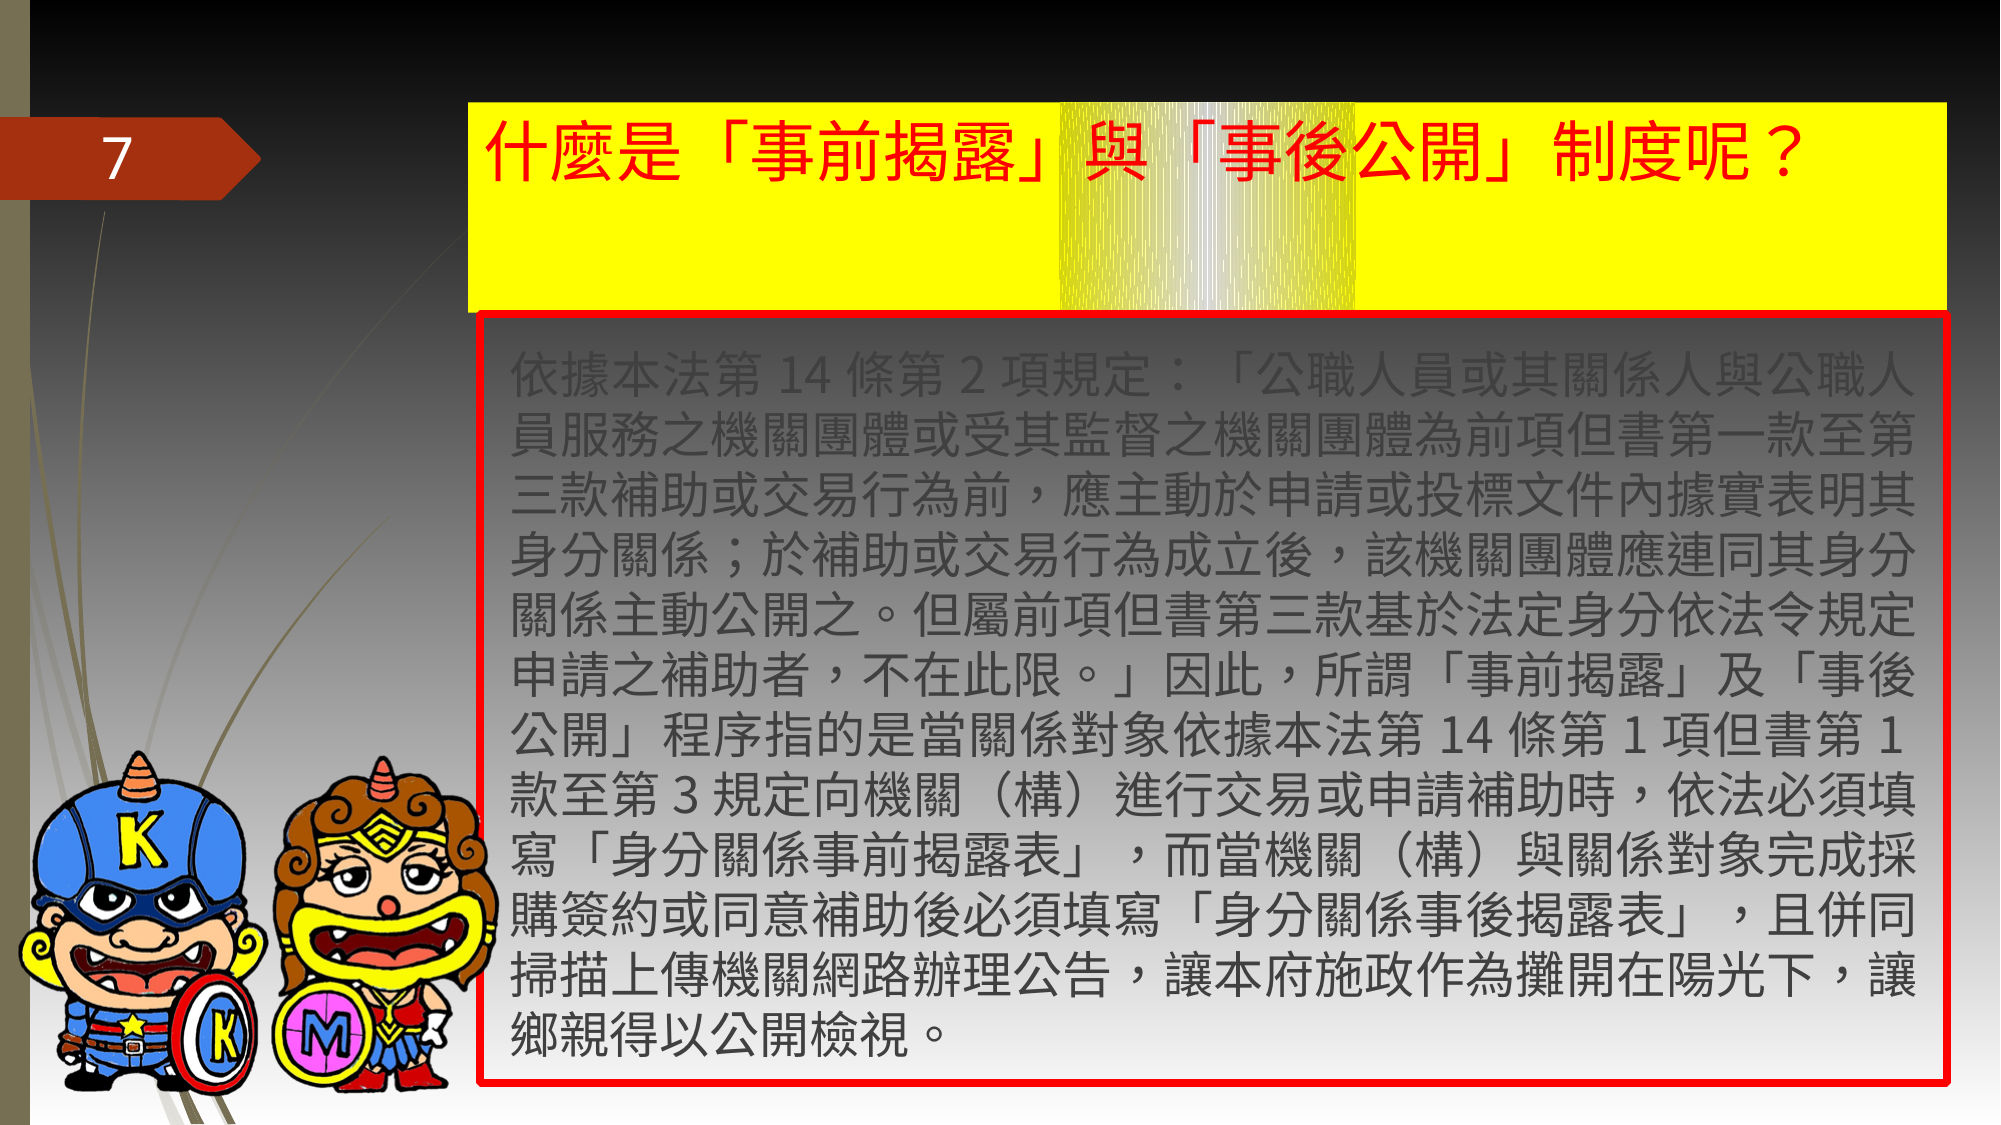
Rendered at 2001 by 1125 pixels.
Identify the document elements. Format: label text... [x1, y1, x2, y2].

list 依據本法第14條第2項規定：「公職人員或其關係人與公職人員服務之機關團體或受其監督之機關團體為前項但書第一款至第三款補助或交易行為前，應主動於申請或投標文件內據實表明其身分關係；於補助或交易行為成立後，該機關團體應連同其身分關係主動公開之。但屬前項但書第三款基於法定身分依法令規定申請之補助者，不在此限。」因此，所謂「事前揭露」及「事後公開」程序指的是當關係對象依據本法第14條第1項但書第1款至第3規定向機關（構）進行交易或申請補助時，依法必須填寫「身分關係事前揭露表」，而當機關（構）與關係對象完成採購簽約或同意補助後必須填寫「身分關係事後揭露表」，且併同掃描上傳機關網路辦理公告，讓本府施政作為攤開在陽光下，讓鄉親得以公開檢視。 [480, 313, 1947, 1084]
text_box 7 [86, 114, 199, 199]
title 什麼是「事前揭露」與「事後公開」制度呢？ [468, 102, 1947, 313]
picture [0, 745, 510, 1101]
